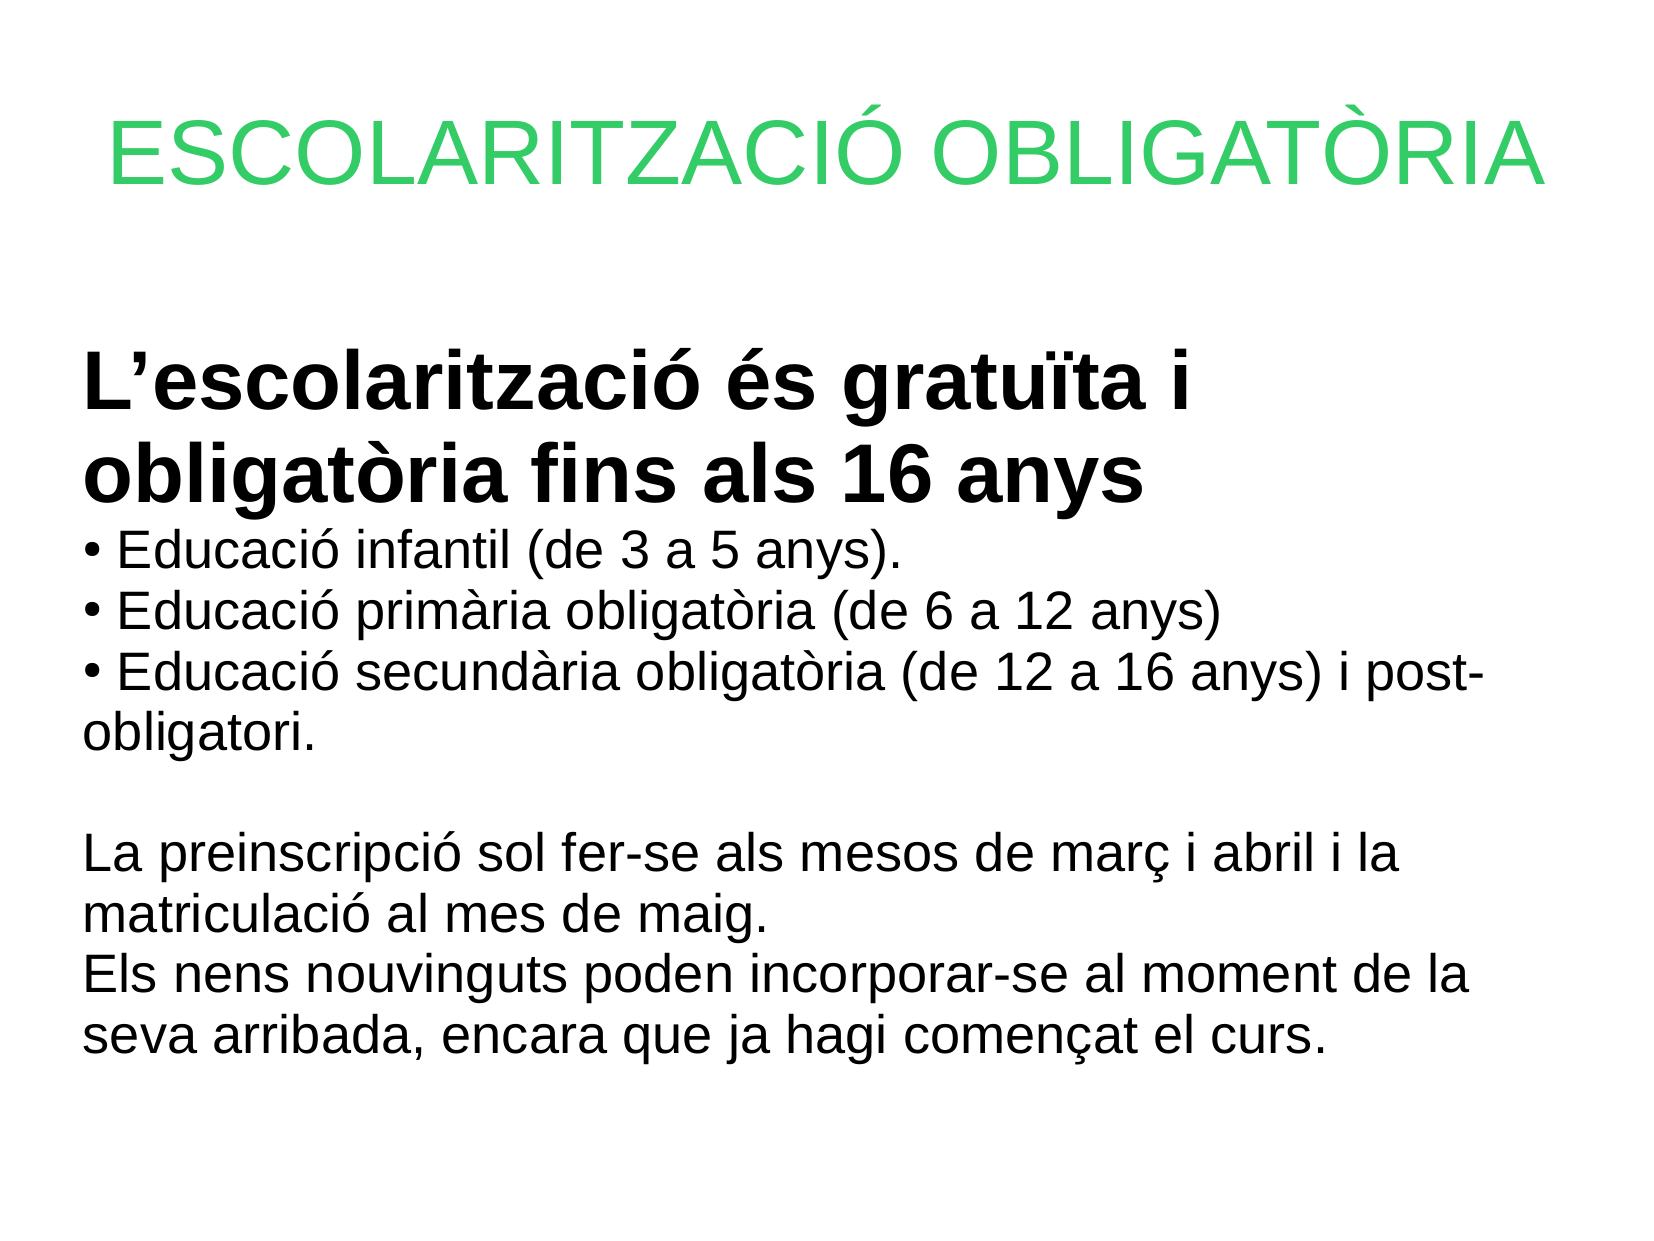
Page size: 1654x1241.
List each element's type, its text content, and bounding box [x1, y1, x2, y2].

subtitle L’escolarització és gratuïta i obligatòria fins als 16 anys Educació infantil (de 3 a 5 anys). Educació primària obligatòria (de 6 a 12 anys) Educació secundària obligatòria (de 12 a 16 anys) i post-obligatori. La preinscripció sol fer-se als mesos de març i abril i la matriculació al mes de maig. Els nens nouvinguts poden incorporar-se al moment de la seva arribada, encara que ja hagi començat el curs. [82, 297, 1571, 1102]
title ESCOLARITZACIÓ OBLIGATÒRIA [82, 56, 1571, 250]
